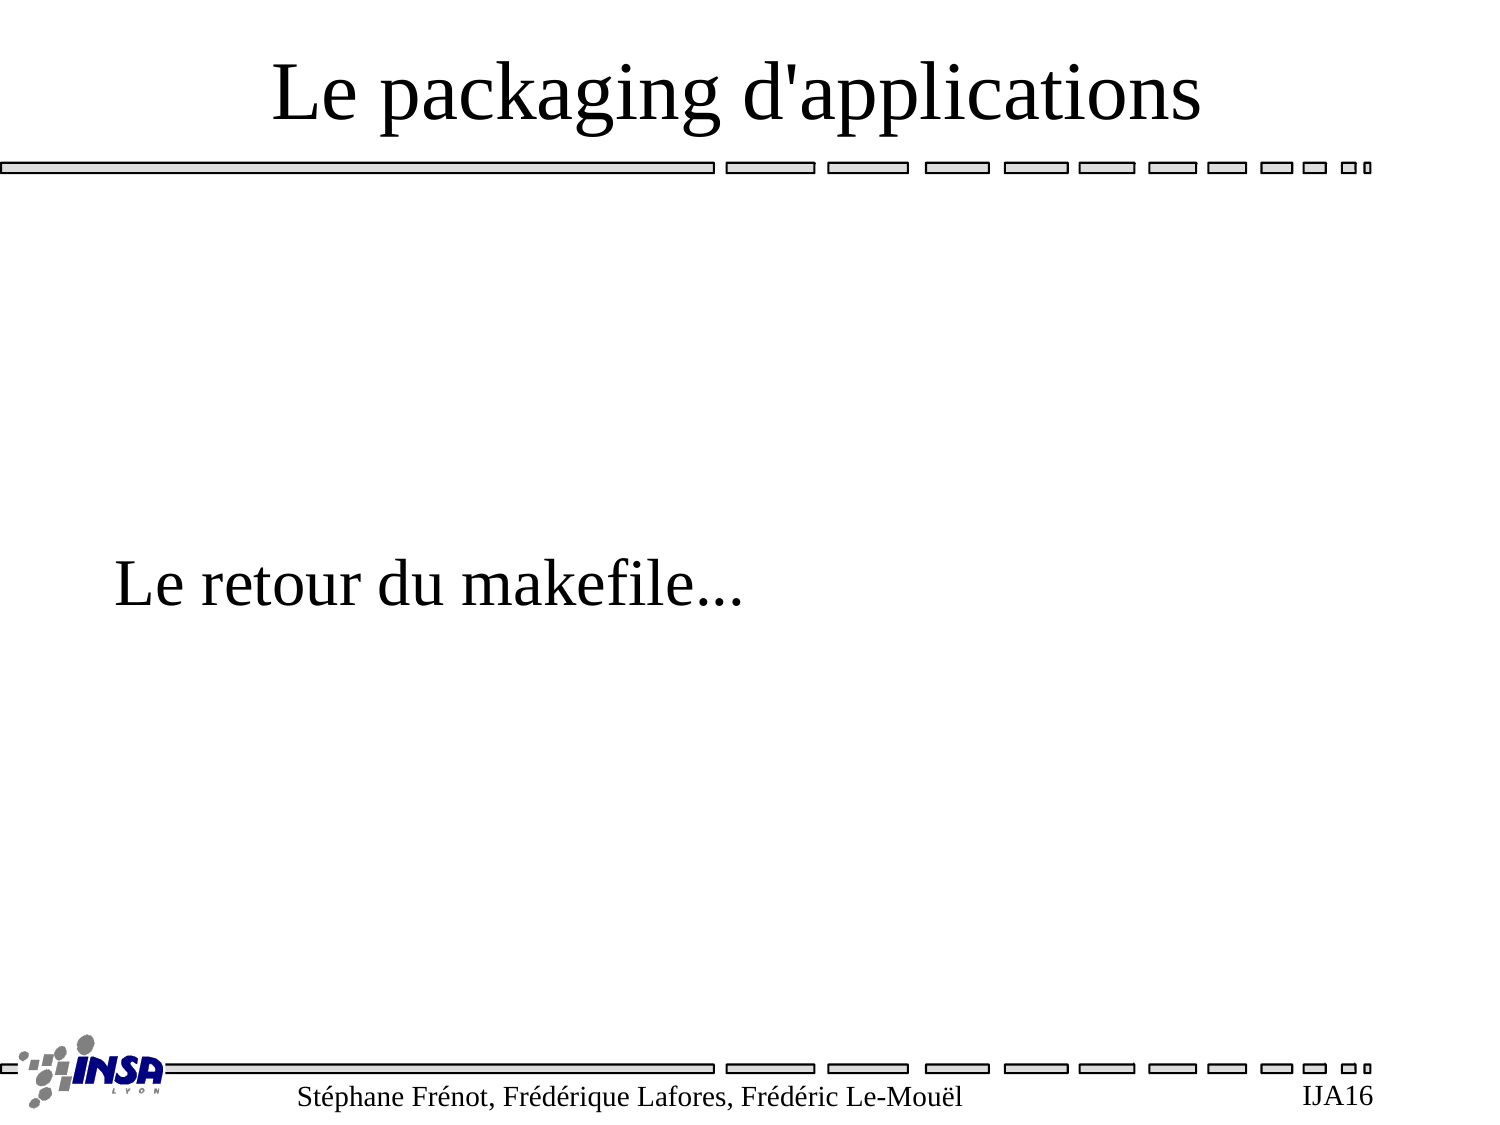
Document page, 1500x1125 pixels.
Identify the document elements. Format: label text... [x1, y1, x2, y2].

title Le packaging d'applications [99, 0, 1375, 174]
list Le retour du makefile... [99, 174, 1375, 1001]
